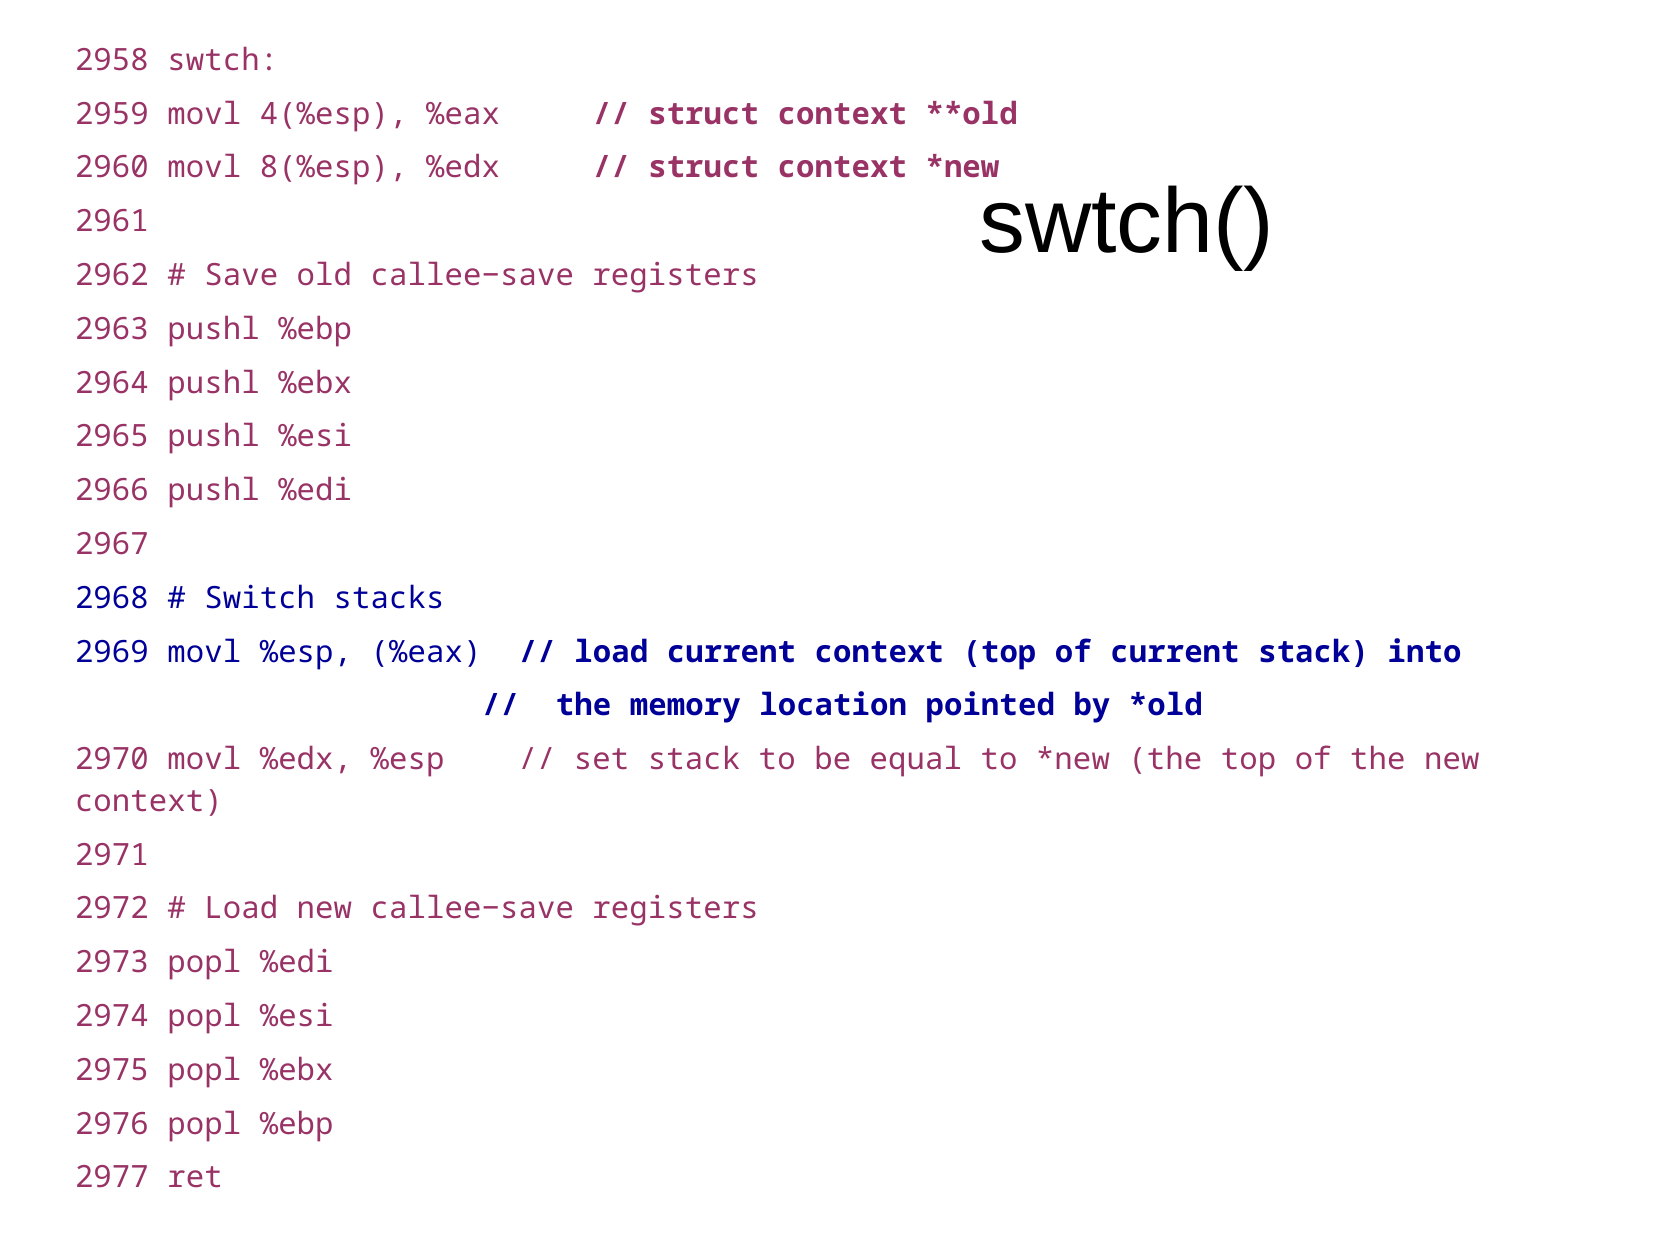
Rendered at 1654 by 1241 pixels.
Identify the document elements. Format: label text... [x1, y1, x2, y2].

list 2958 swtch: 2959 movl 4(%esp), %eax // struct context **old 2960 movl 8(%esp), %edx // struct context *new 2961 2962 # Save old callee−save registers 2963 pushl %ebp 2964 pushl %ebx 2965 pushl %esi 2966 pushl %edi 2967 2968 # Switch stacks 2969 movl %esp, (%eax) // load current context (top of current stack) into // the memory location pointed by *old 2970 movl %edx, %esp // set stack to be equal to *new (the top of the new context) 2971 2972 # Load new callee−save registers 2973 popl %edi 2974 popl %esi 2975 popl %ebx 2976 popl %ebp 2977 ret [75, 37, 1613, 1201]
title swtch() [679, 117, 1576, 325]
